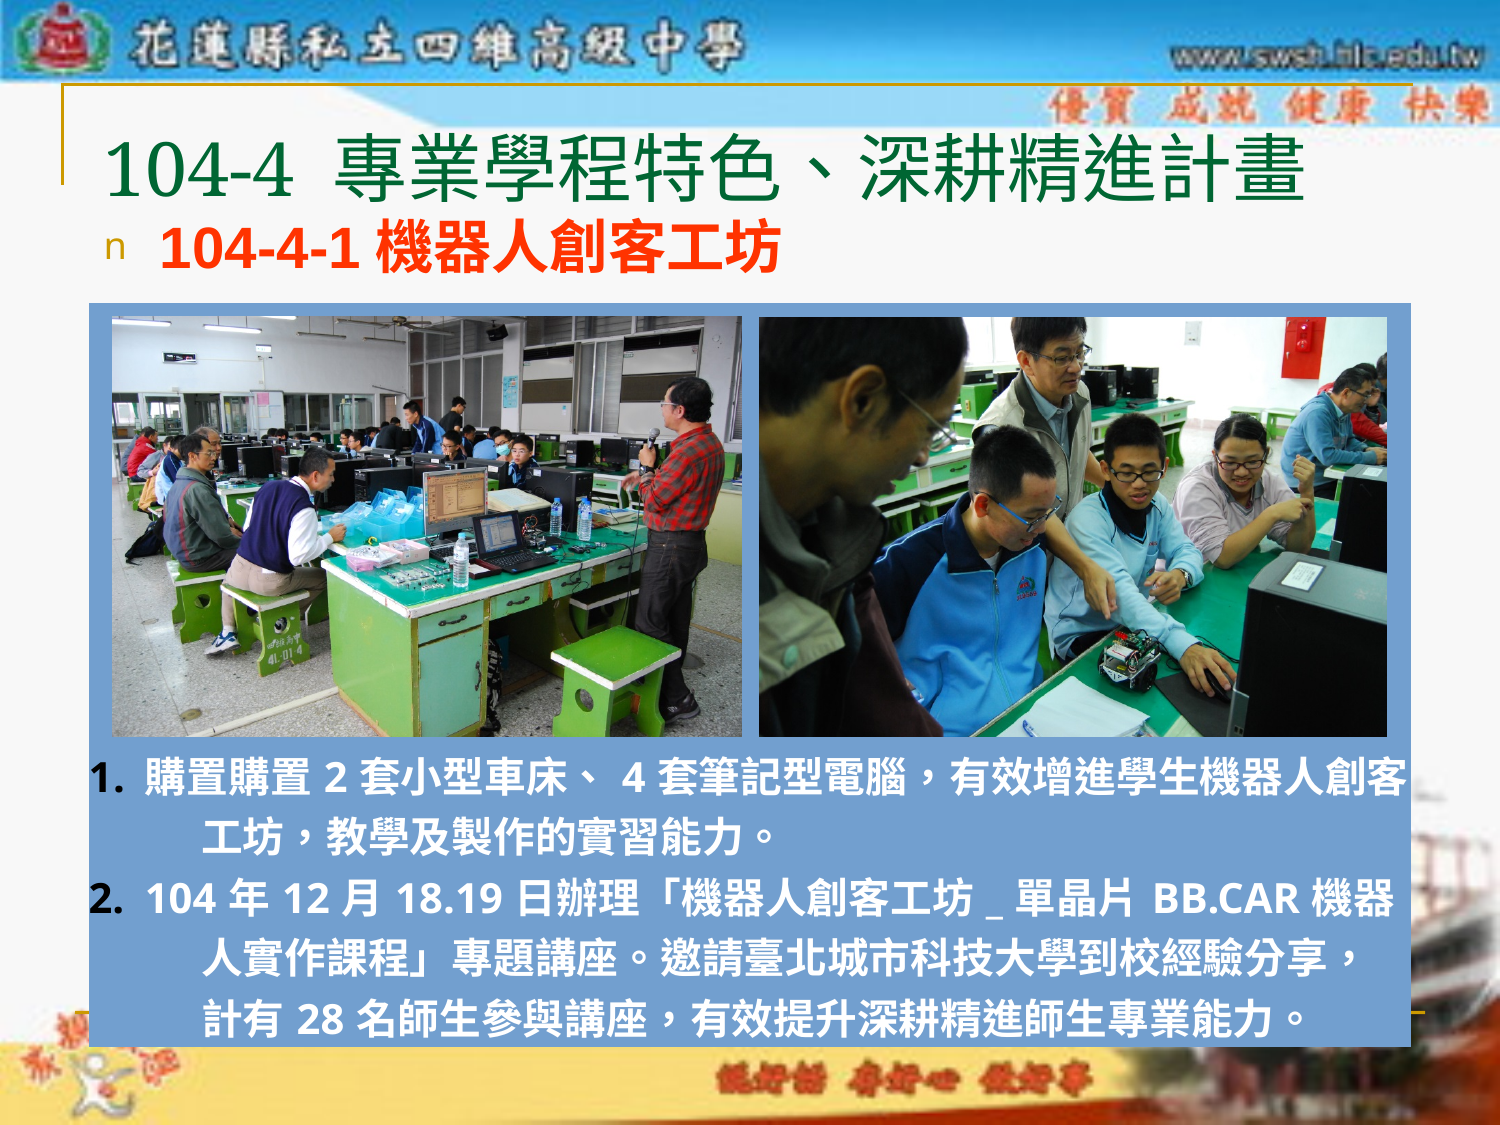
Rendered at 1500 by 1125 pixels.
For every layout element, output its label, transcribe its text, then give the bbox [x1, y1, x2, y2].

text_box P48 [0, 1023, 262, 1099]
table_header [89, 303, 750, 744]
text_box 104-4 專業學程特色、深耕精進計畫 [88, 101, 1439, 232]
text_box [1080, 1023, 1431, 1099]
table_header [750, 303, 1411, 744]
picture [759, 317, 1387, 737]
table_cell 購置購置2套小型車床、4套筆記型電腦，有效增進學生機器人創客工坊，教學及製作的實習能力。 104年12月18.19日辦理「機器人創客工坊_單晶片BB.CAR機器人實作課程」專題講座。邀請臺北城市科技大學到校經驗分享，計有28名師生參與講座，有效提升深耕精進師生專業能力。 [89, 744, 1411, 1047]
picture [112, 316, 742, 737]
text_box 104-4-1機器人創客工坊 [88, 202, 1412, 297]
